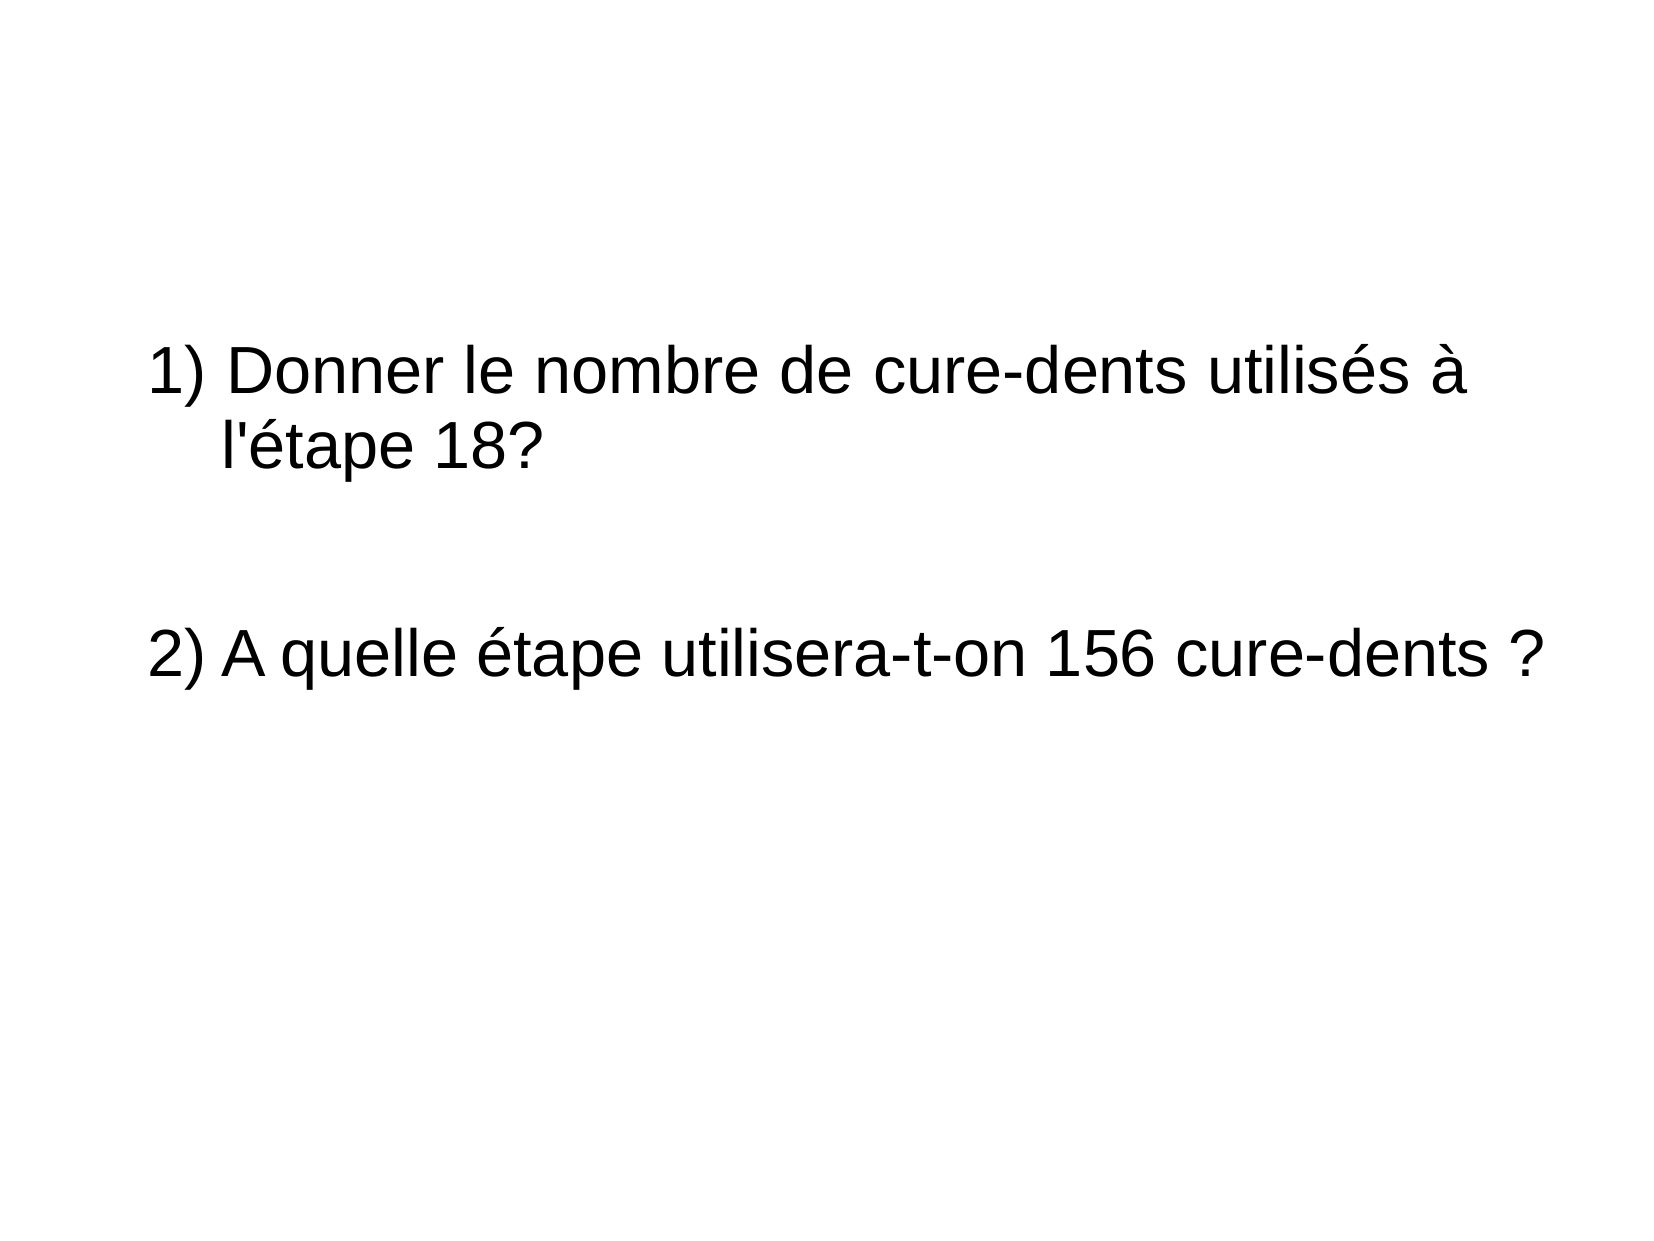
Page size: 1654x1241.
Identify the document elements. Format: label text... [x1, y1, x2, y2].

list 1) Donner le nombre de cure-dents utilisés à l'étape 18? 2) A quelle étape utilisera-t-on 156 cure-dents ? [76, 333, 1565, 1152]
